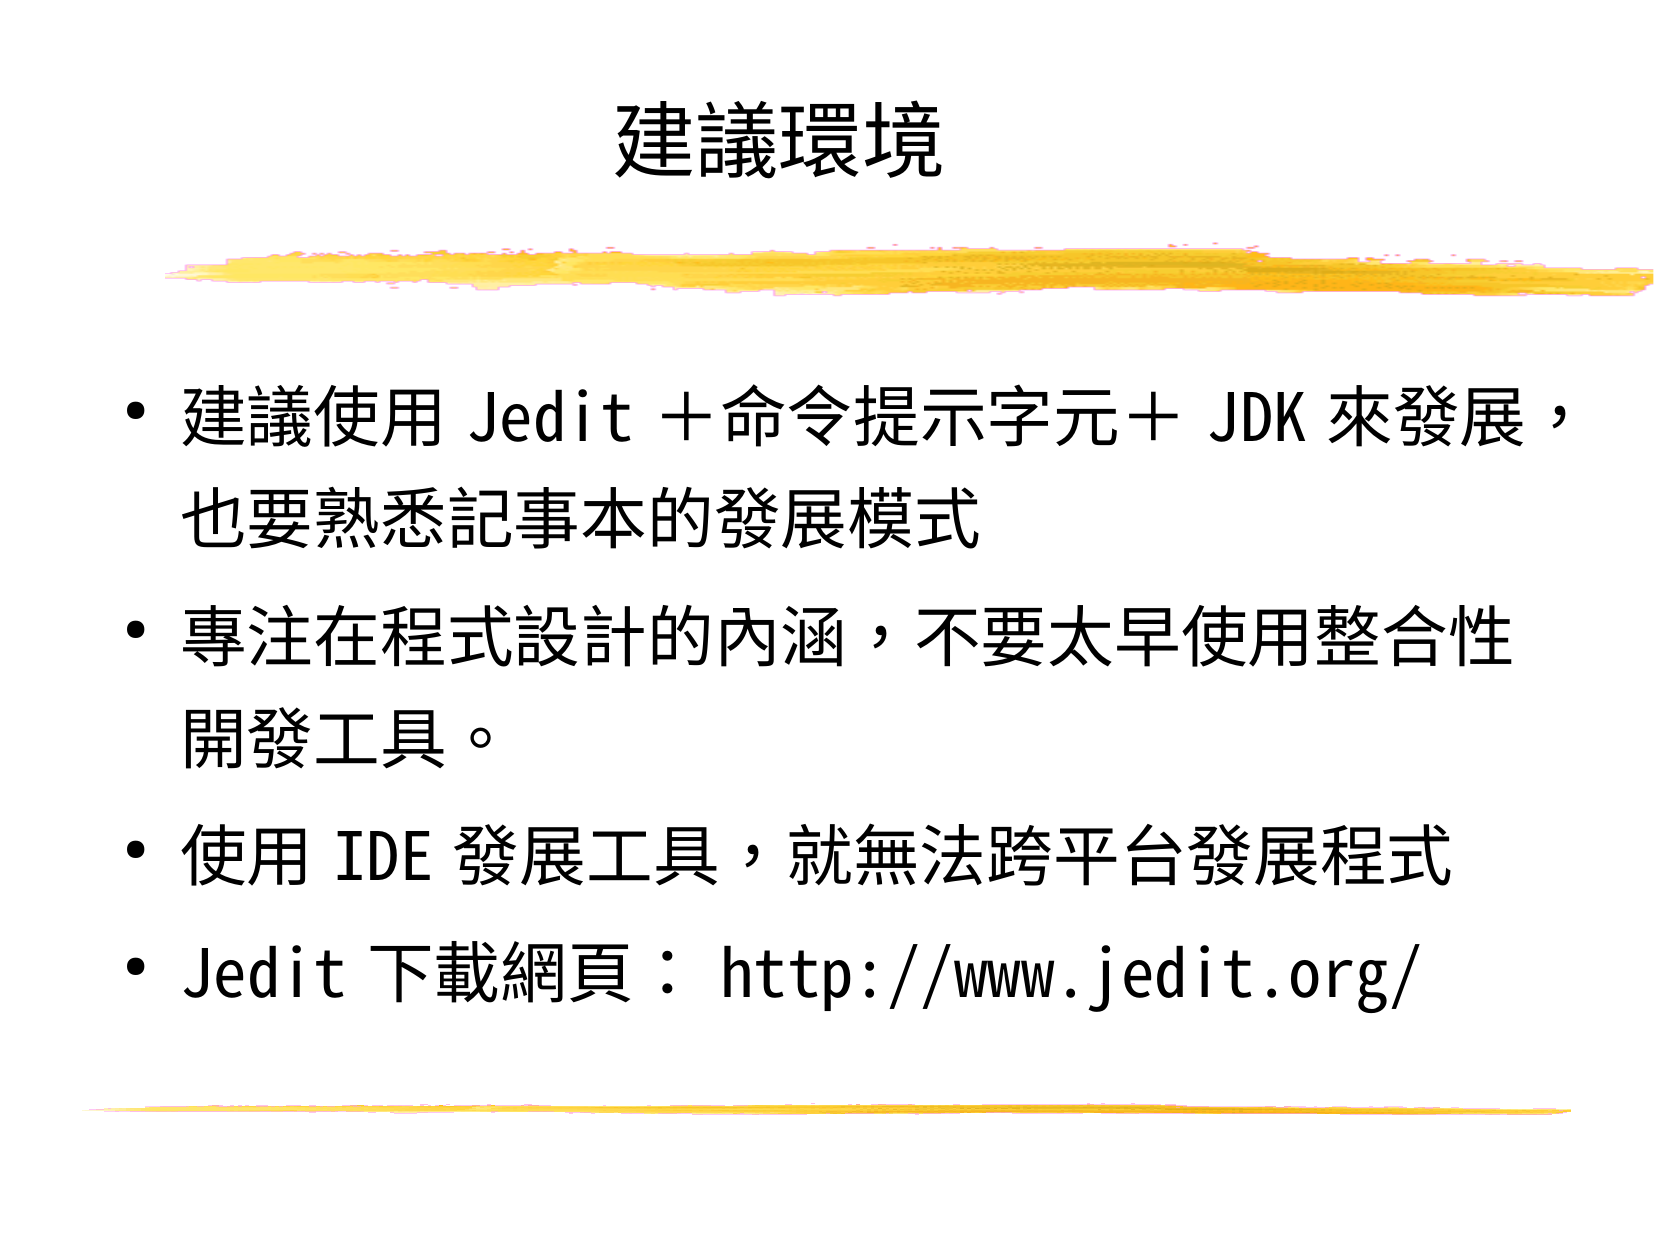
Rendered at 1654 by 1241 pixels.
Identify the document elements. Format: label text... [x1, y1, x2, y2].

list 建議使用Jedit＋命令提示字元＋JDK來發展，也要熟悉記事本的發展模式 專注在程式設計的內涵，不要太早使用整合性開發工具。 使用IDE發展工具，就無法跨平台發展程式 Jedit下載網頁：http://www.jedit.org/ [124, 358, 1530, 1103]
picture [82, 1102, 1571, 1117]
title 建議環境 [76, 28, 1482, 236]
picture [165, 237, 1654, 308]
